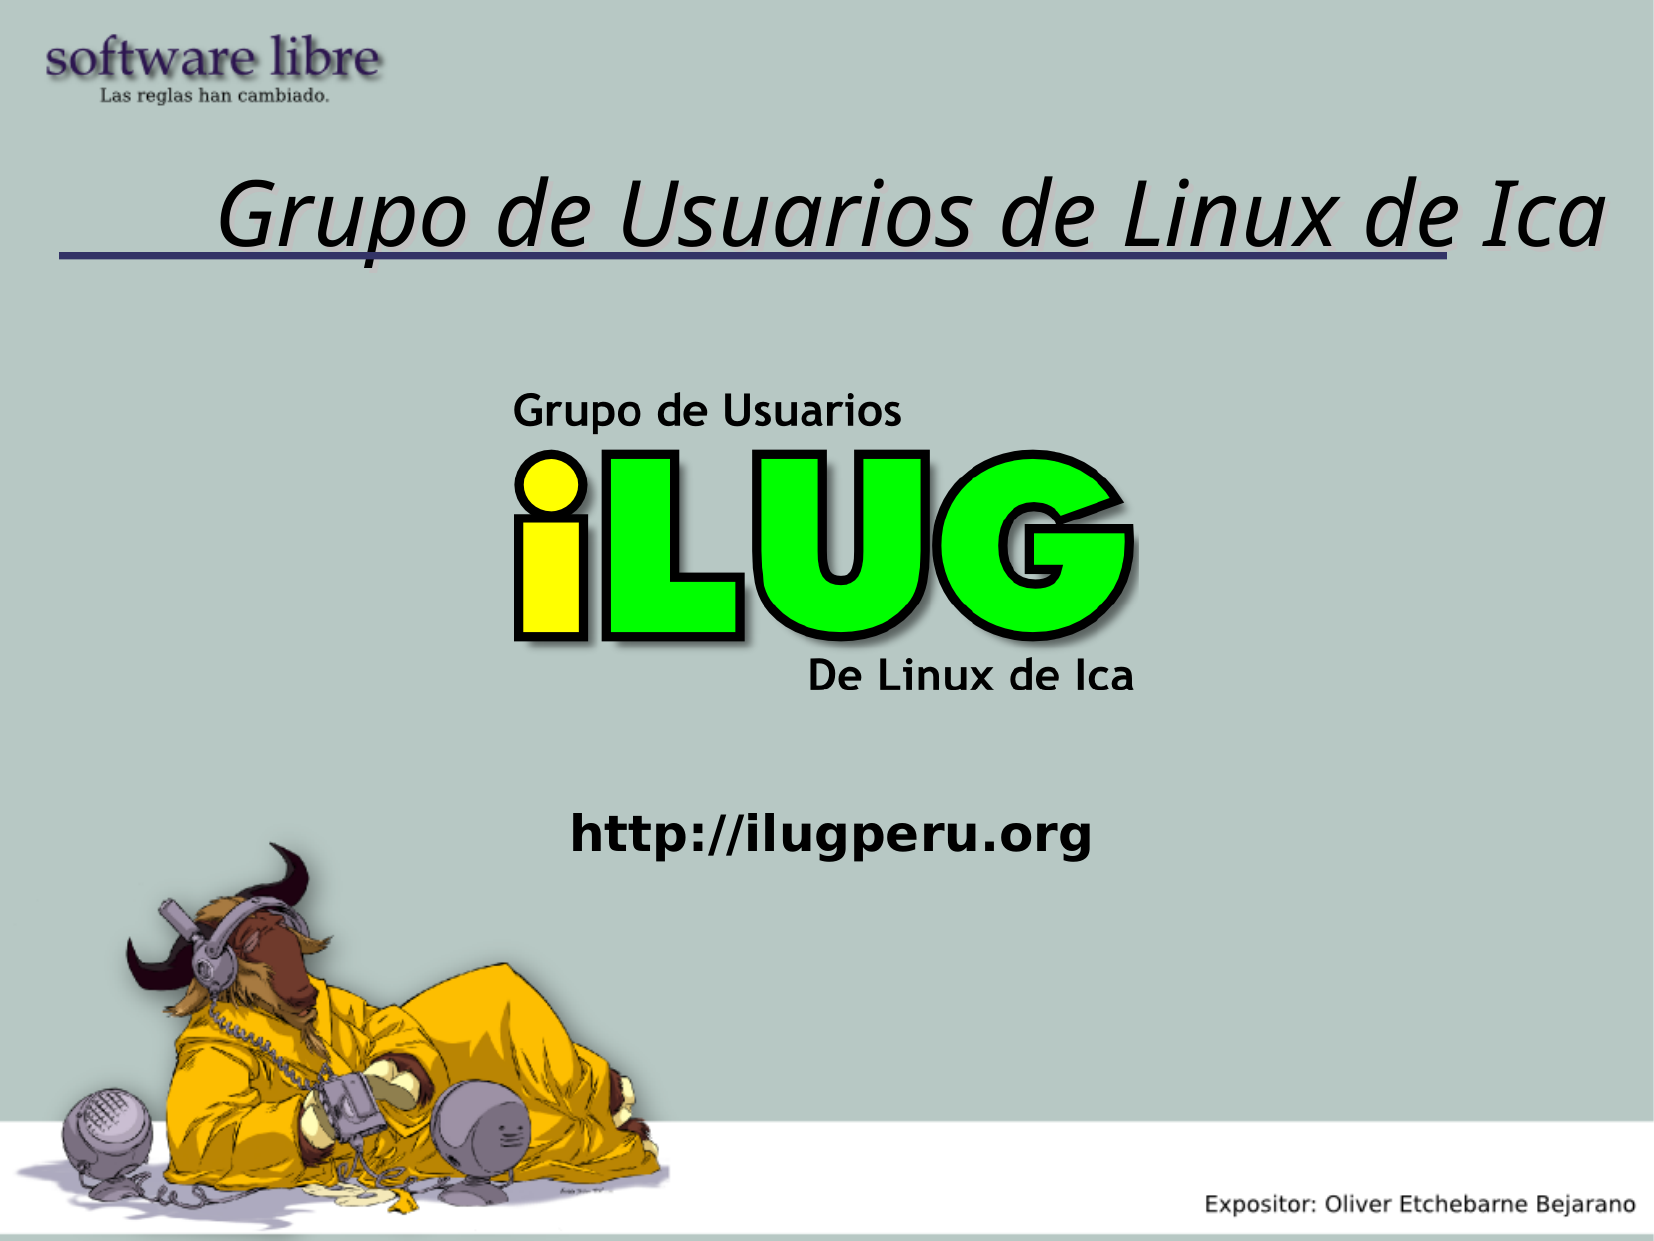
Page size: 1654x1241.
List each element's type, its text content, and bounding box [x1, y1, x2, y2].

picture [0, 0, 1654, 1241]
text_box http://ilugperu.org [554, 797, 1110, 871]
text_box [59, 252, 1447, 260]
text_box Grupo de Usuarios de Linux de Ica [59, 140, 1625, 266]
